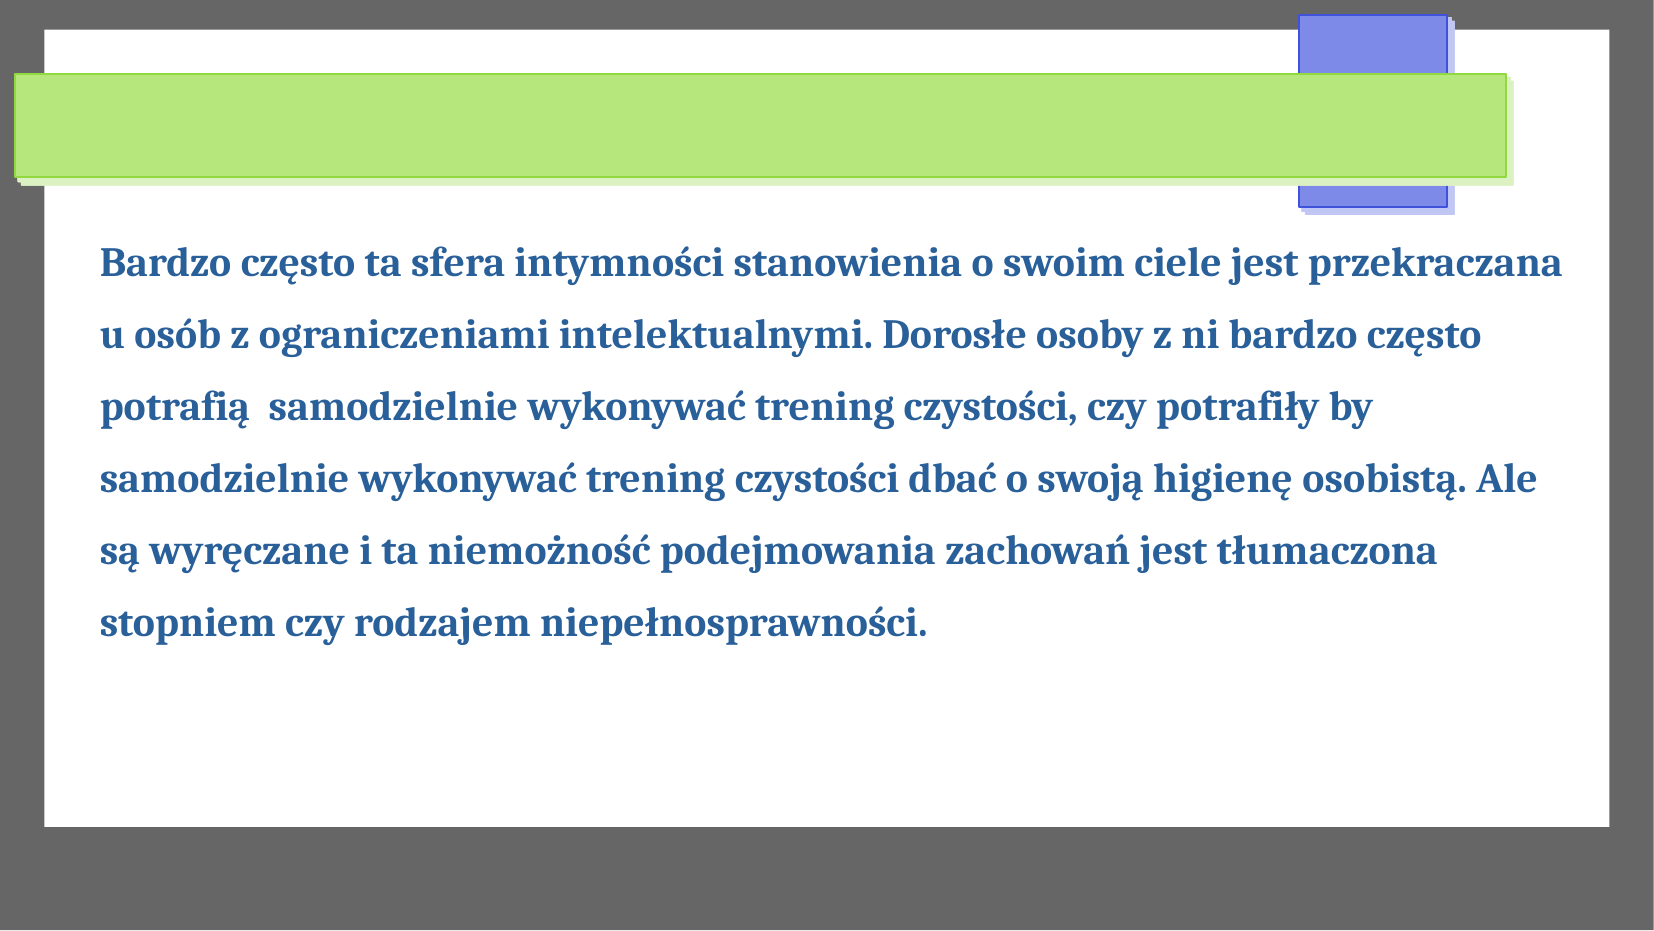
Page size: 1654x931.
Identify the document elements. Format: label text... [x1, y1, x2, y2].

list Bardzo często ta sfera intymności stanowienia o swoim ciele jest przekraczana u osób z ograniczeniami intelektualnymi. Dorosłe osoby z ni bardzo często potrafią samodzielnie wykonywać trening czystości, czy potrafiły by samodzielnie wykonywać trening czystości dbać o swoją higienę osobistą. Ale są wyręczane i ta niemożność podejmowania zachowań jest tłumaczona stopniem czy rodzajem niepełnosprawności. [99, 214, 1577, 806]
